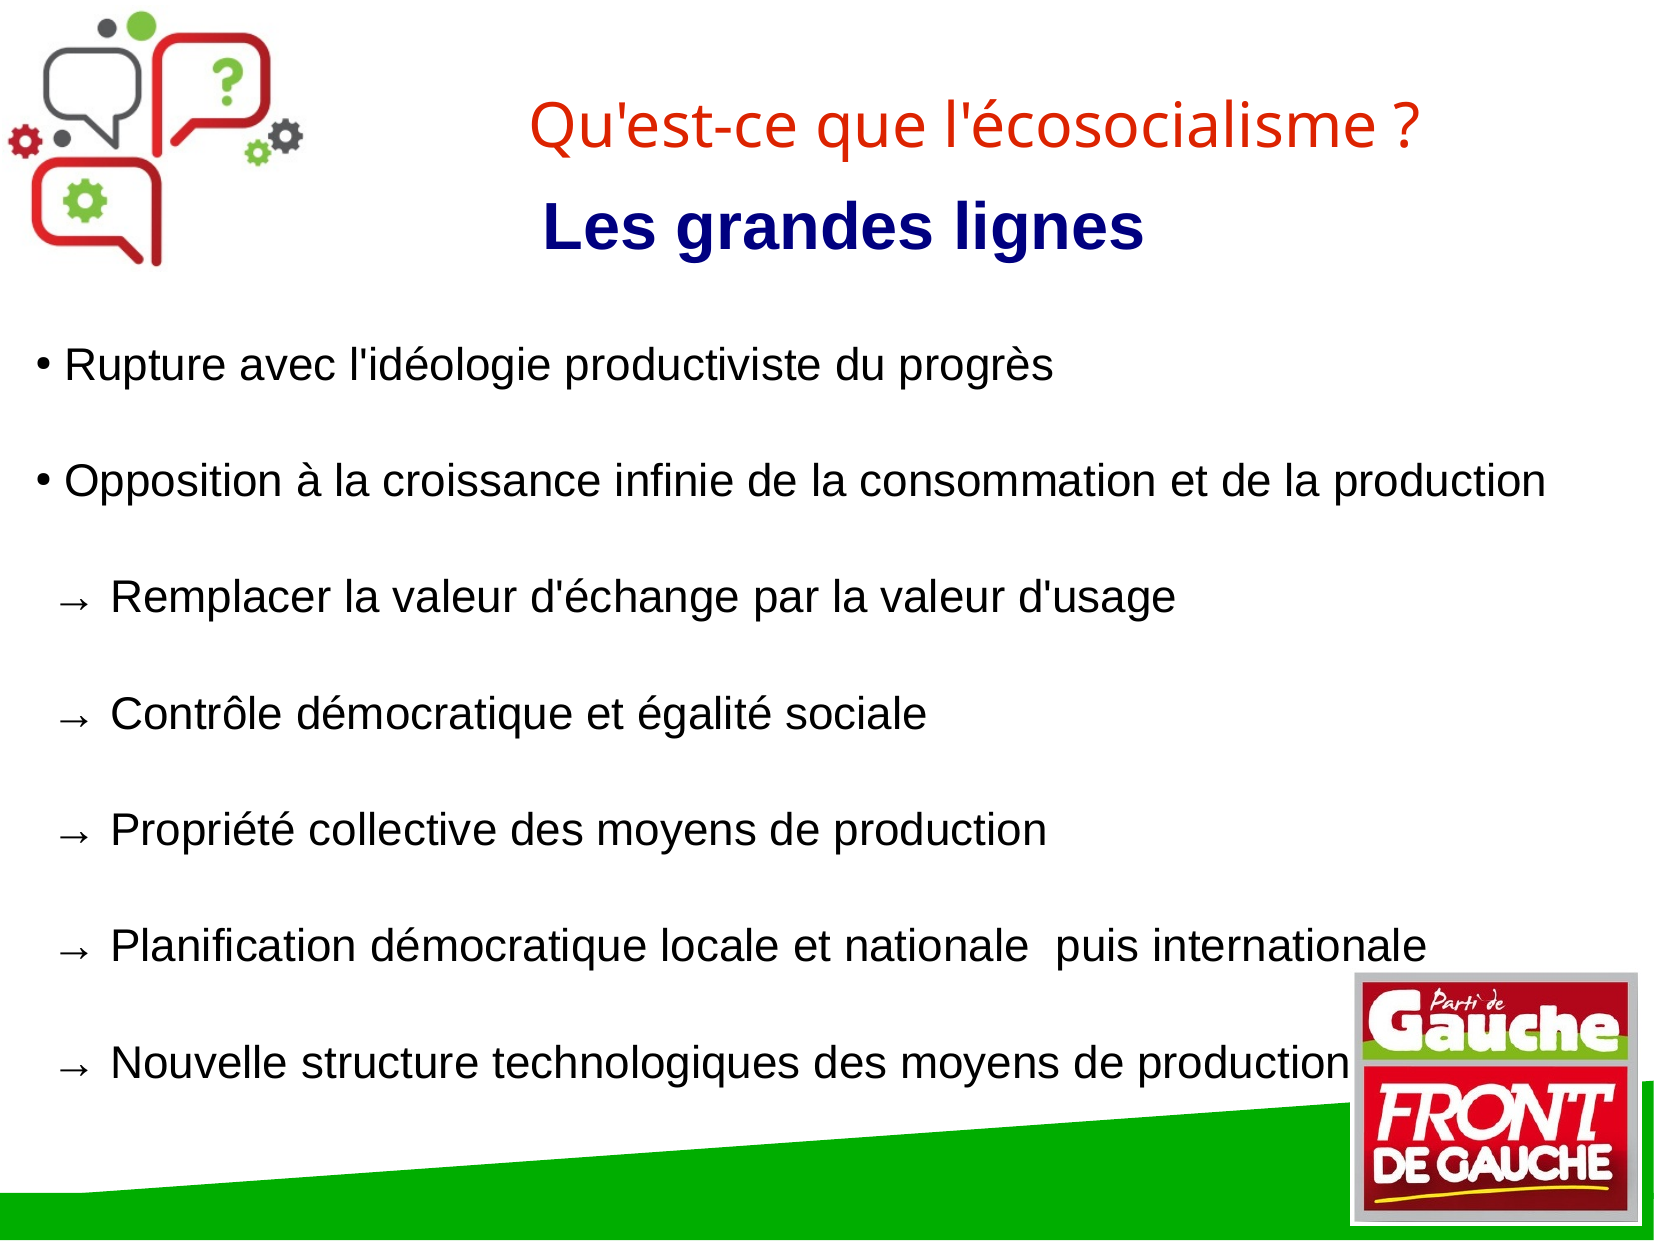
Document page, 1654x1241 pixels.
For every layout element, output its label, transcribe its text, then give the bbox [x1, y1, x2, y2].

subtitle Les grandes lignes Rupture avec l'idéologie productiviste du progrès Opposition à la croissance infinie de la consommation et de la production → Remplacer la valeur d'échange par la valeur d'usage → Contrôle démocratique et égalité sociale → Propriété collective des moyens de production → Planification démocratique locale et nationale puis internationale → Nouvelle structure technologiques des moyens de production [35, 168, 1630, 1109]
picture [2, 5, 327, 272]
title Qu'est-ce que l'écosocialisme ? [320, 19, 1630, 168]
picture [1350, 968, 1642, 1226]
